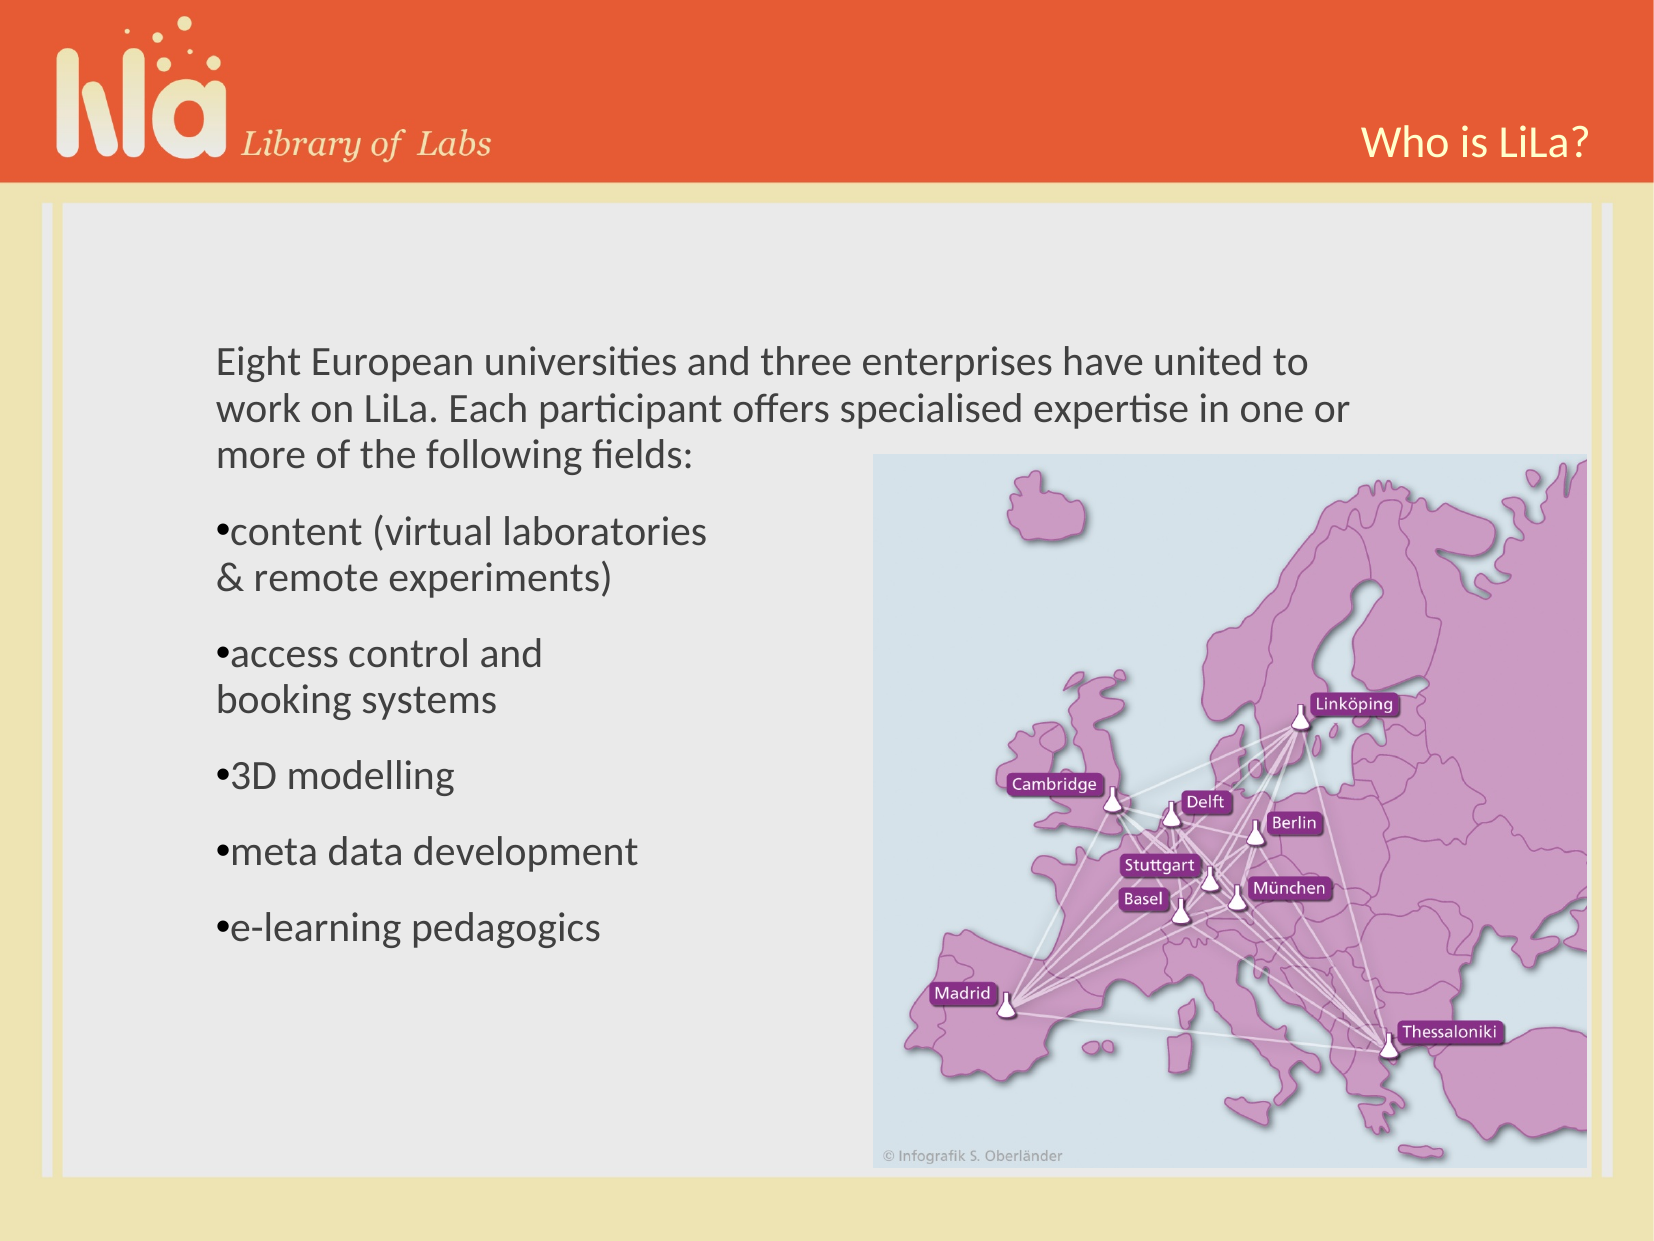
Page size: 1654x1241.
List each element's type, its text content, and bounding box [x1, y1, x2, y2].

list Who is LiLa? [744, 112, 1592, 172]
list Eight European universities and three enterprises have united to work on LiLa. Each participant offers specialised expertise in one or more of the following fields: content (virtual laboratories & remote experiments) access control and booking systems 3D modelling meta data development e-learning pedagogics [200, 331, 1406, 1105]
picture [0, 0, 1654, 1241]
